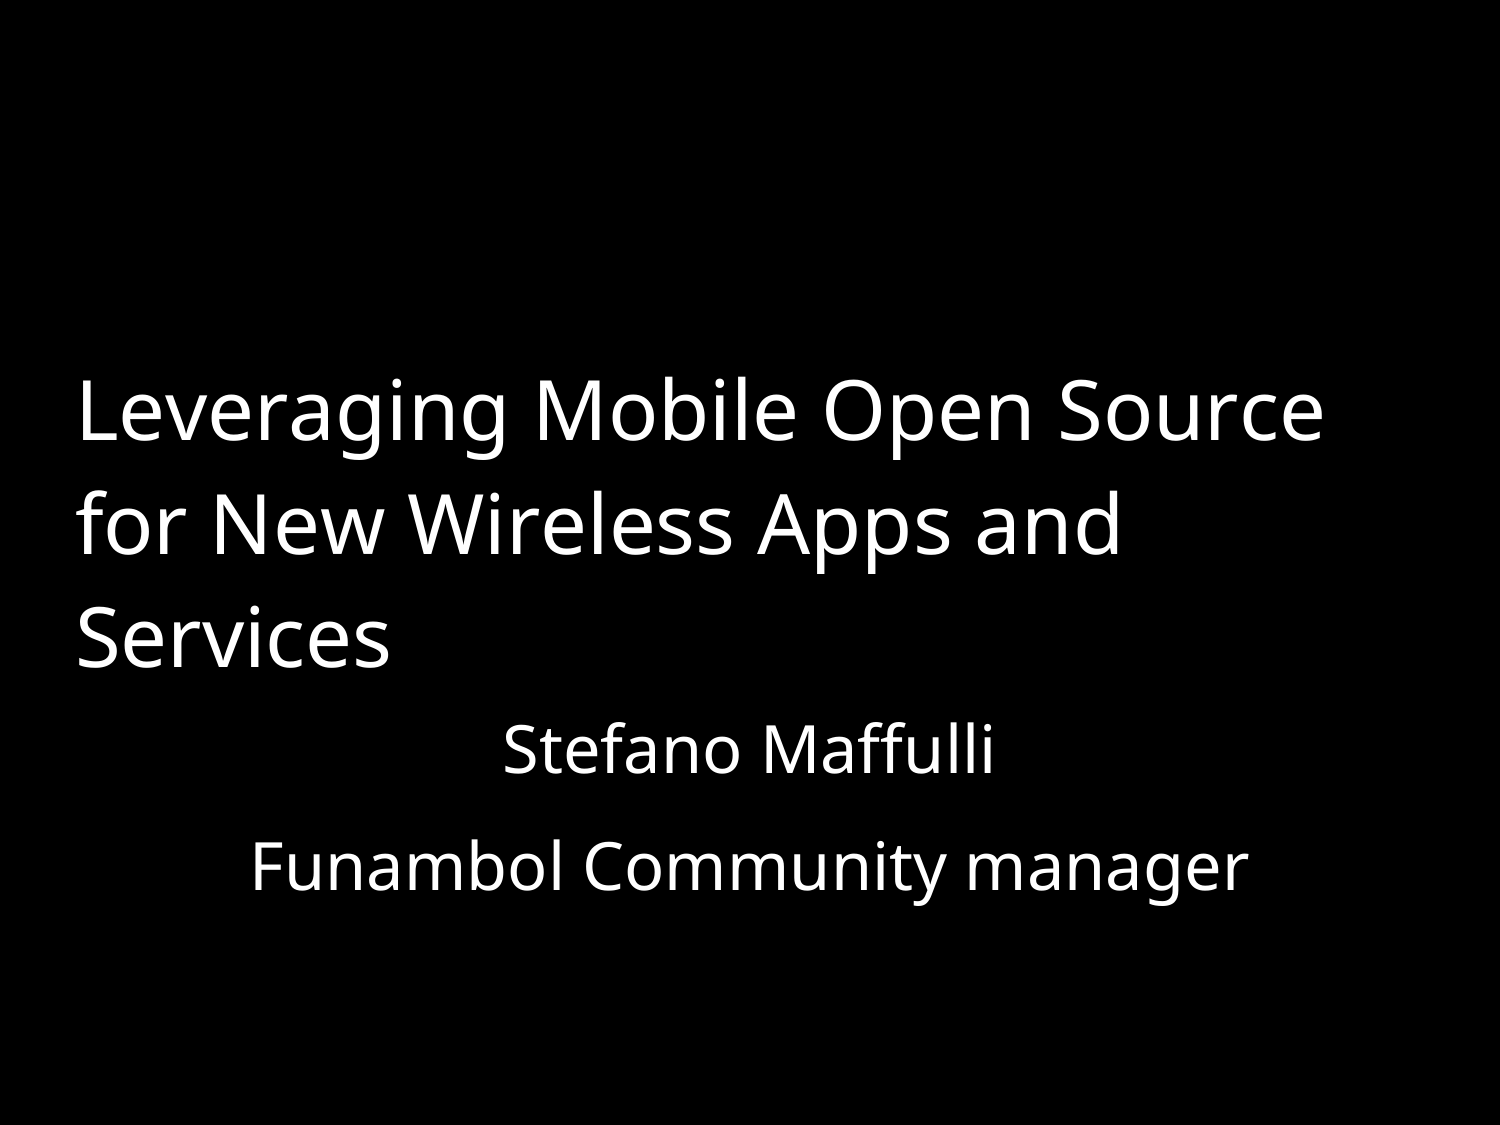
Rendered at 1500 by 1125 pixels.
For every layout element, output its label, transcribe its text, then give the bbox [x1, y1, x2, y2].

subtitle Stefano Maffulli Funambol Community manager [75, 600, 1426, 1003]
title Leveraging Mobile Open Source for New Wireless Apps and Services [75, 416, 1414, 600]
